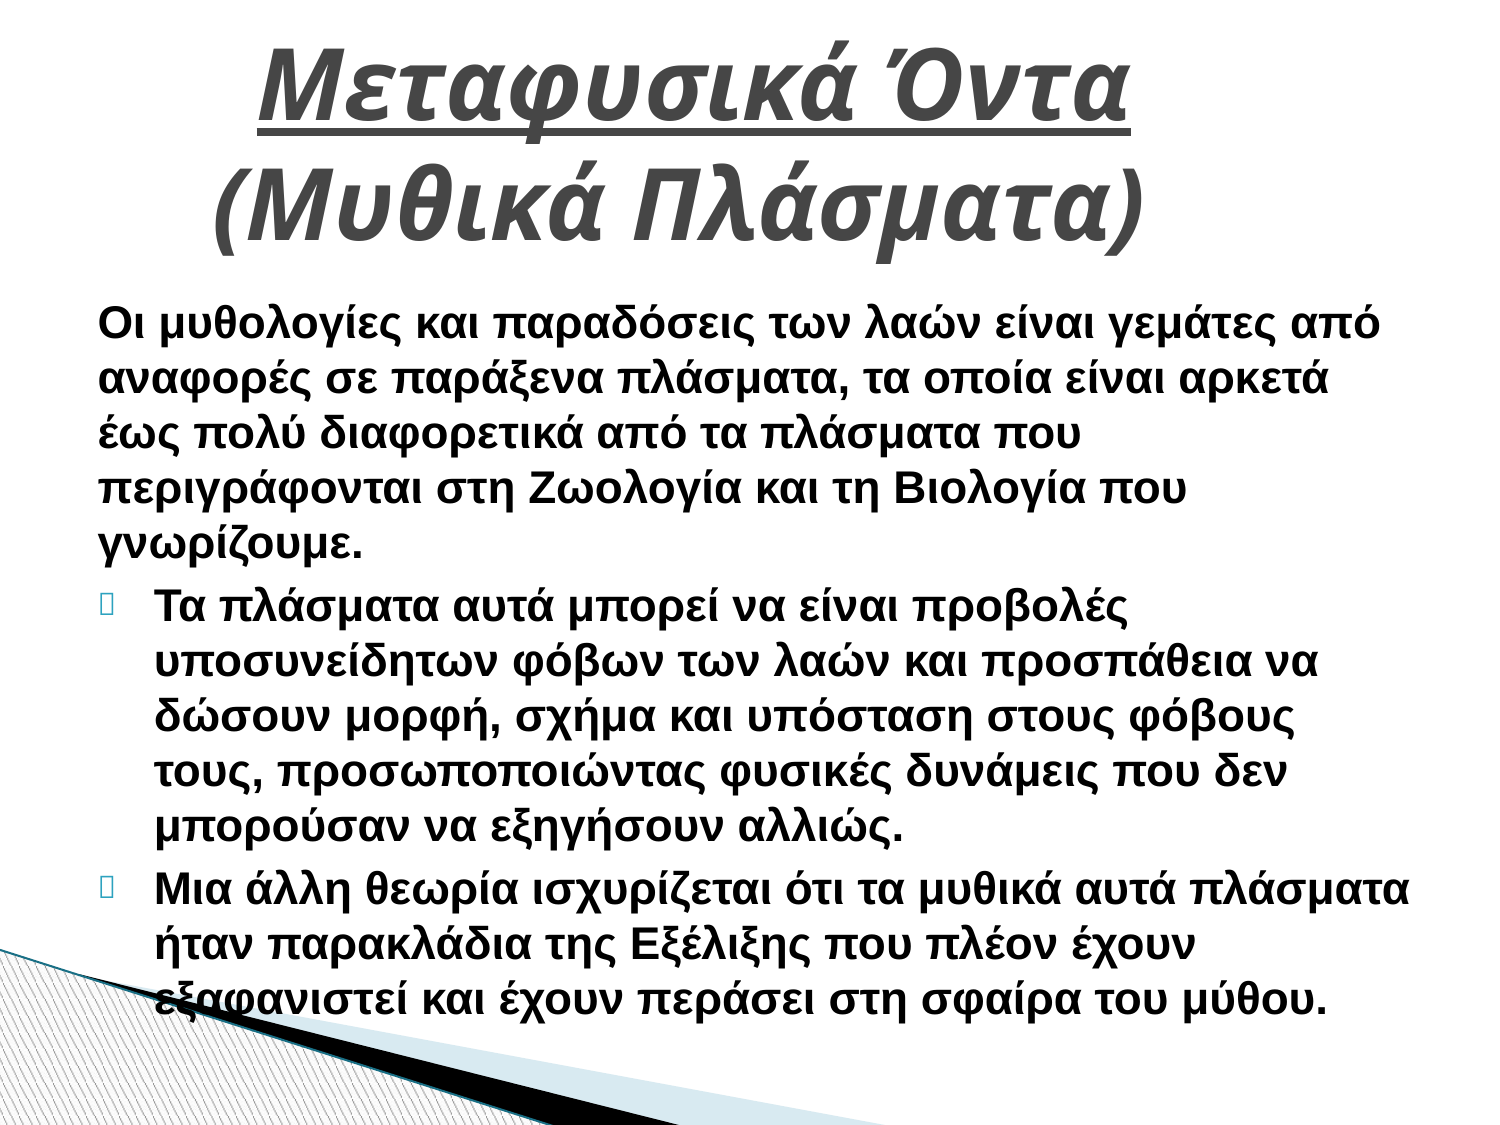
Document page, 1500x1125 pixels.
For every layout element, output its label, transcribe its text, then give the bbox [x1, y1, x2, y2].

picture [0, 952, 543, 1125]
title Μεταφυσικά Όντα (Μυθικά Πλάσματα) [197, 13, 1500, 201]
list Οι μυθολογίες και παραδόσεις των λαών είναι γεμάτες από αναφορές σε παράξενα πλάσματα, τα οποία είναι αρκετά έως πολύ διαφορετικά από τα πλάσματα που περιγράφονται στη Ζωολογία και τη Βιολογία που γνωρίζουμε. Τα πλάσματα αυτά μπορεί να είναι προβολές υποσυνείδητων φόβων των λαών και προσπάθεια να δώσουν μορφή, σχήμα και υπόσταση στους φόβους τους, προσωποποιώντας φυσικές δυνάμεις που δεν μπορούσαν να εξηγήσουν αλλιώς. Μια άλλη θεωρία ισχυρίζεται ότι τα μυθικά αυτά πλάσματα ήταν παρακλάδια της Εξέλιξης που πλέον έχουν εξαφανιστεί και έχουν περάσει στη σφαίρα του μύθου. [82, 285, 1433, 1028]
